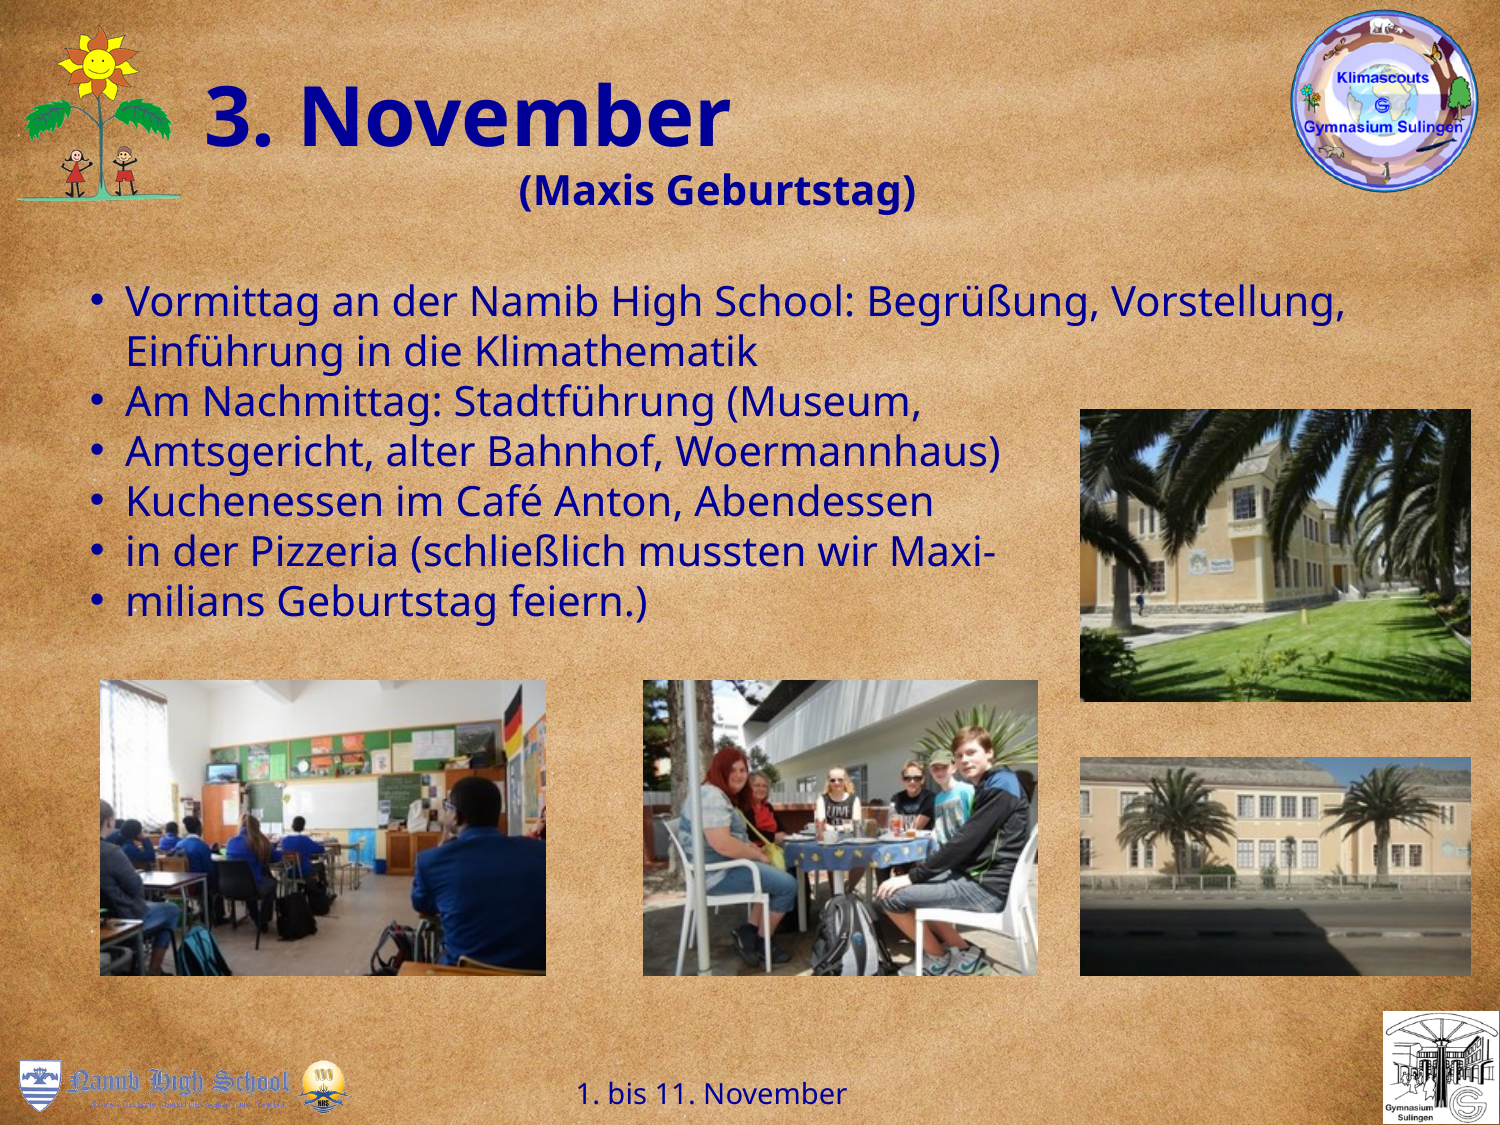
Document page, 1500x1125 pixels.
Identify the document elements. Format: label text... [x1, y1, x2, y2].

text_box Vormittag an der Namib High School: Begrüßung, Vorstellung, Einführung in die Klimathematik Am Nachmittag: Stadtführung (Museum, Amtsgericht, alter Bahnhof, Woermannhaus) Kuchenessen im Café Anton, Abendessen in der Pizzeria (schließlich mussten wir Maxi- milians Geburtstag feiern.) [75, 267, 1425, 1010]
text_box 3. November (Maxis Geburtstag) [189, 45, 1246, 233]
picture [0, 0, 1500, 1125]
